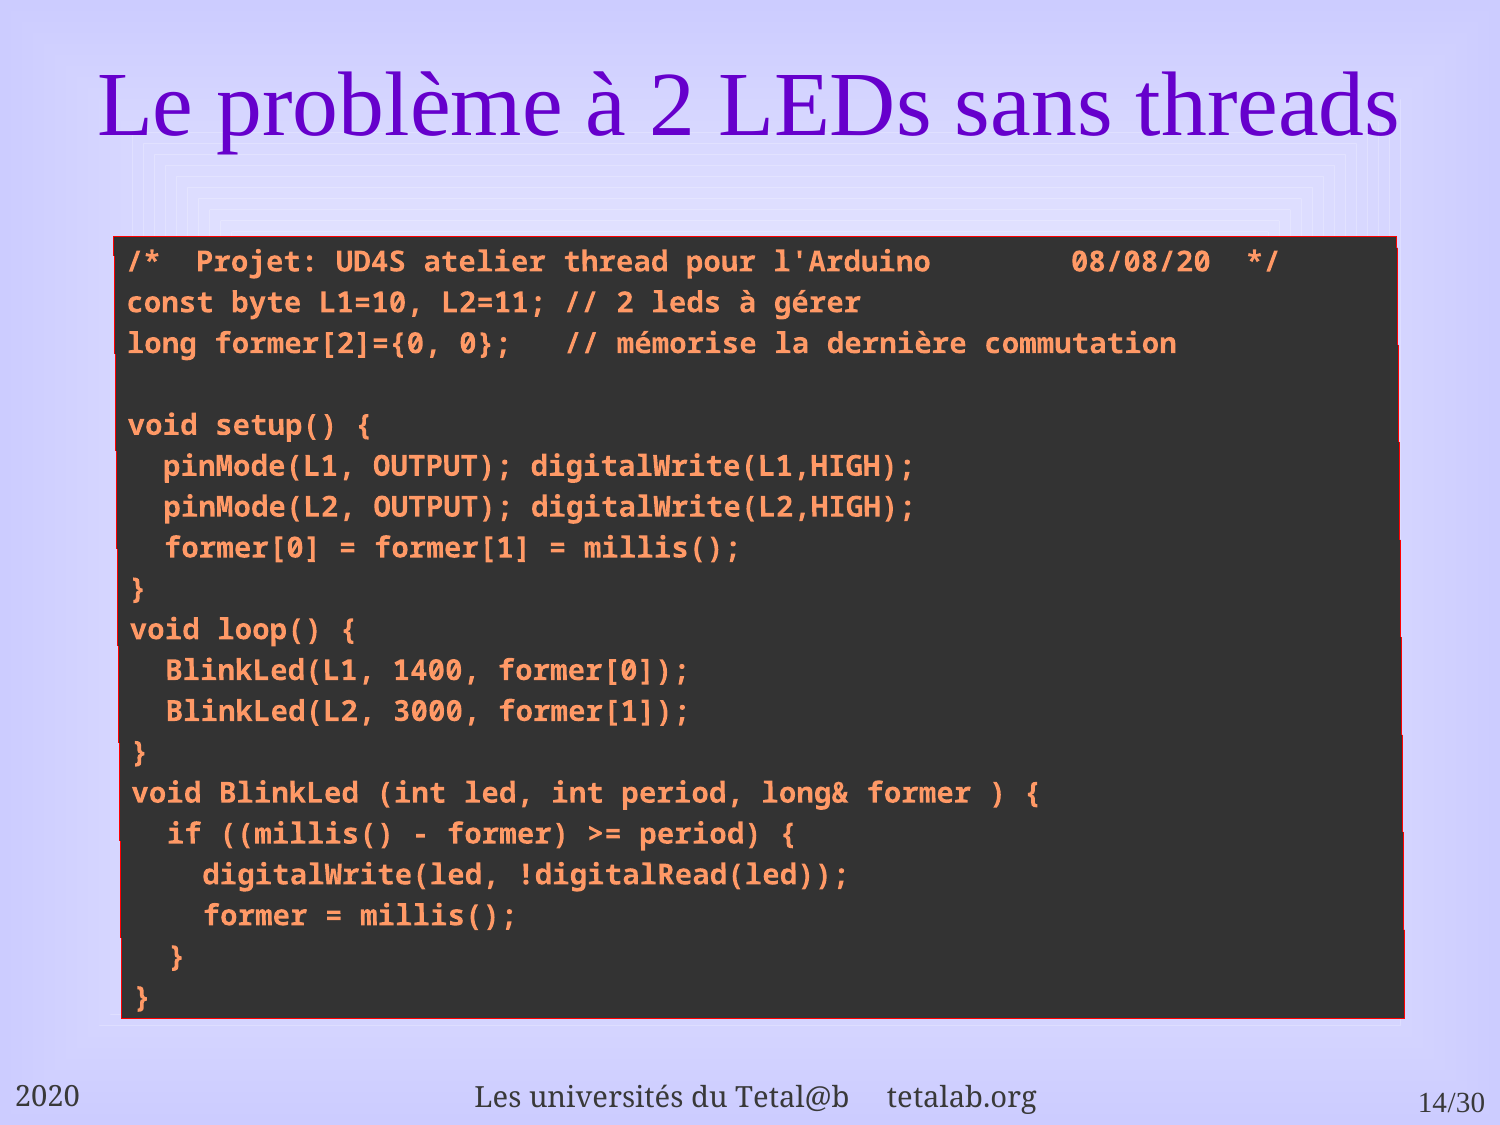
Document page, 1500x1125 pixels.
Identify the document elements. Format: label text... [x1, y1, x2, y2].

text_box /* Projet: UD4S atelier thread pour l'Arduino 08/08/20 */ const byte L1=10, L2=11; // 2 leds à gérer long former[2]={0, 0}; // mémorise la dernière commutation void setup() { pinMode(L1, OUTPUT); digitalWrite(L1,HIGH); pinMode(L2, OUTPUT); digitalWrite(L2,HIGH); former[0] = former[1] = millis(); } void loop() { BlinkLed(L1, 1400, former[0]); BlinkLed(L2, 3000, former[1]); } void BlinkLed (int led, int period, long& former ) { if ((millis() - former) >= period) { digitalWrite(led, !digitalRead(led)); former = millis(); } } [113, 236, 1405, 1019]
title Le problème à 2 LEDs sans threads [0, 0, 1500, 198]
list [70, 224, 1453, 1016]
